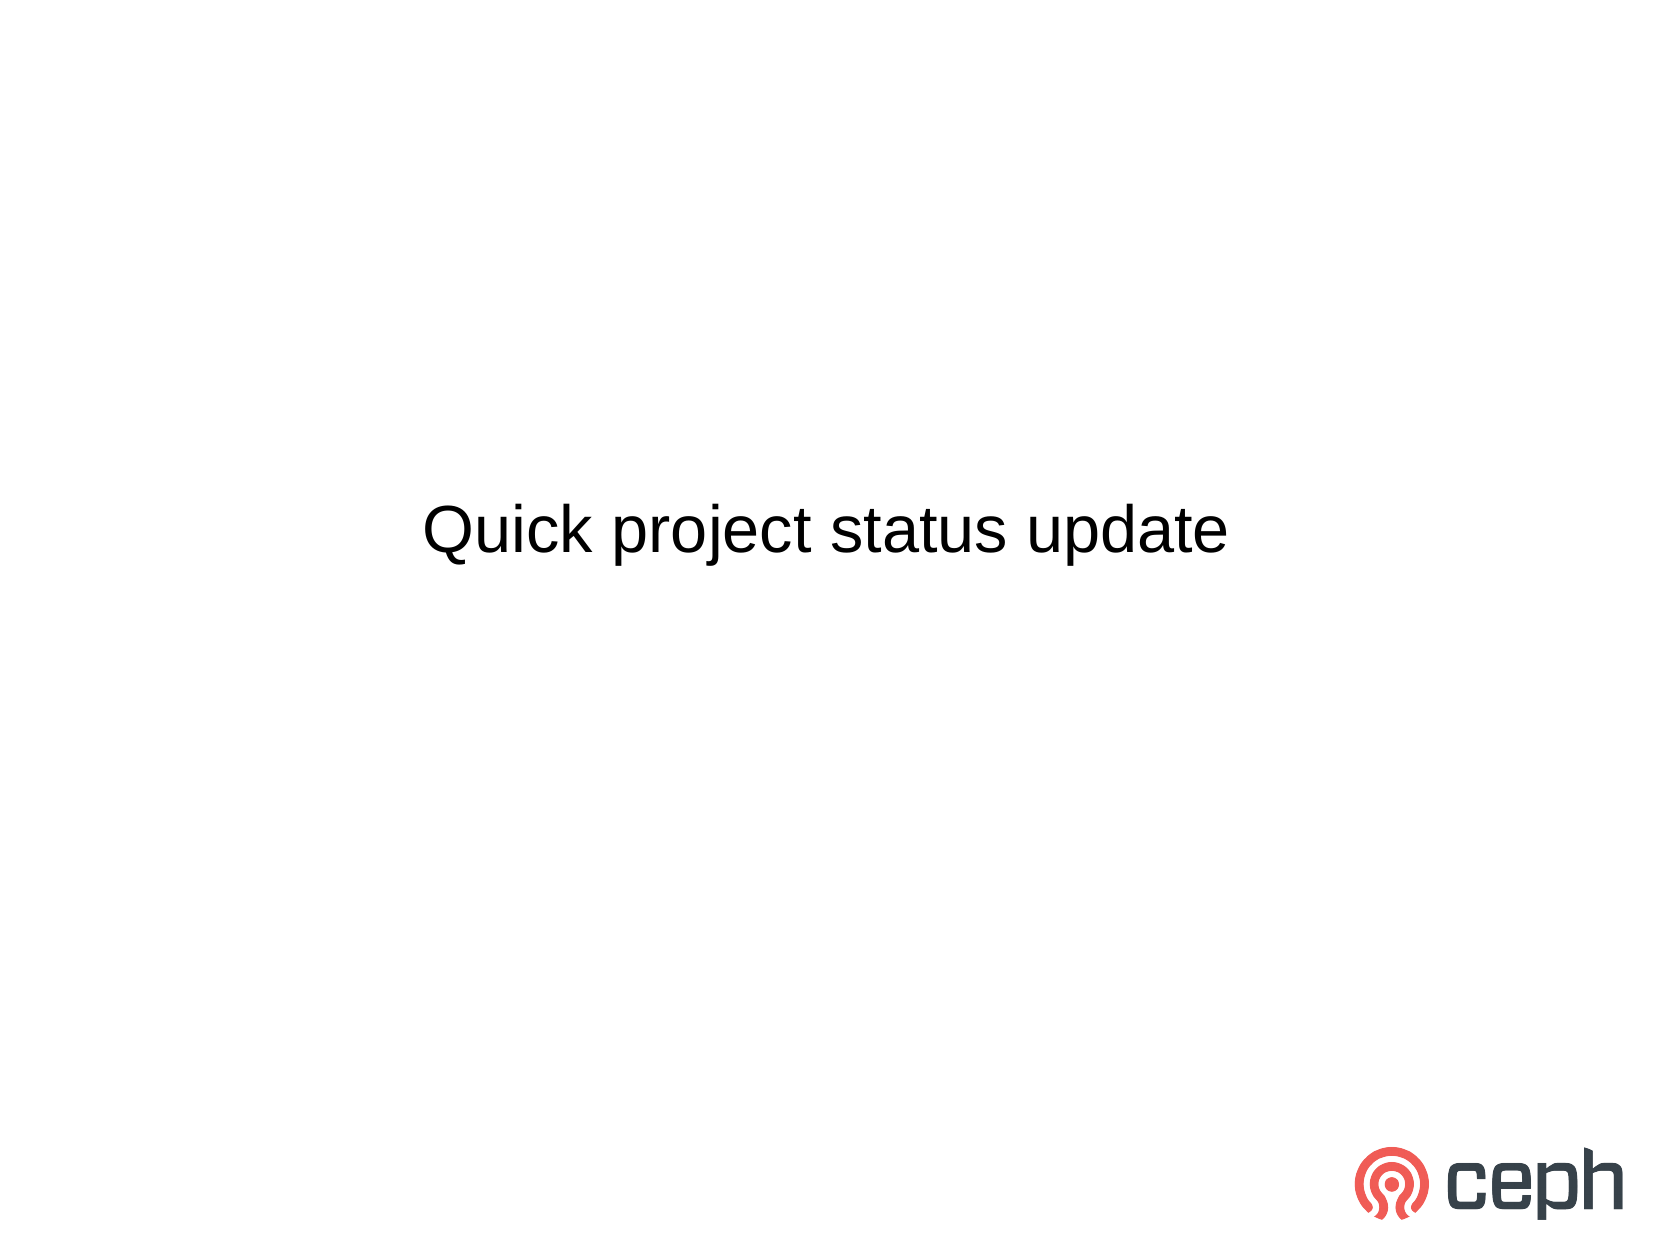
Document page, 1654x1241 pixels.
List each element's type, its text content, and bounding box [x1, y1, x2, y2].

subtitle Quick project status update [82, 49, 1571, 1010]
picture [1308, 1100, 1654, 1241]
